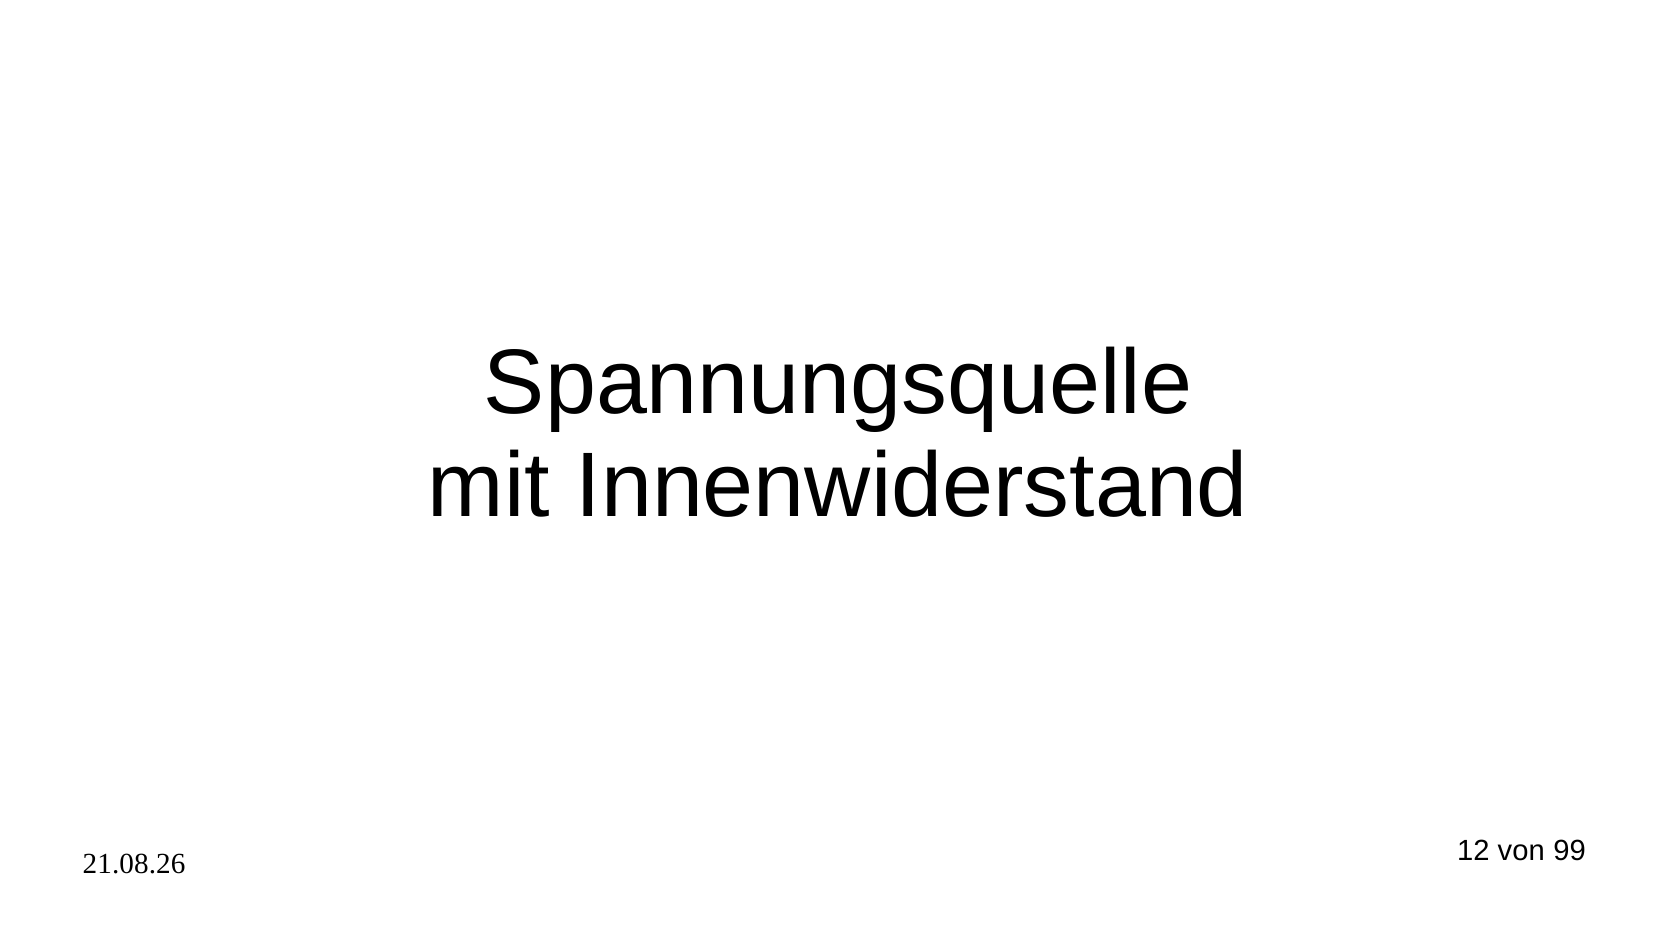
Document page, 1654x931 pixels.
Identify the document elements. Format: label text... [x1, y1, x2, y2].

title Spannungsquelle mit Innenwiderstand [94, 330, 1583, 536]
